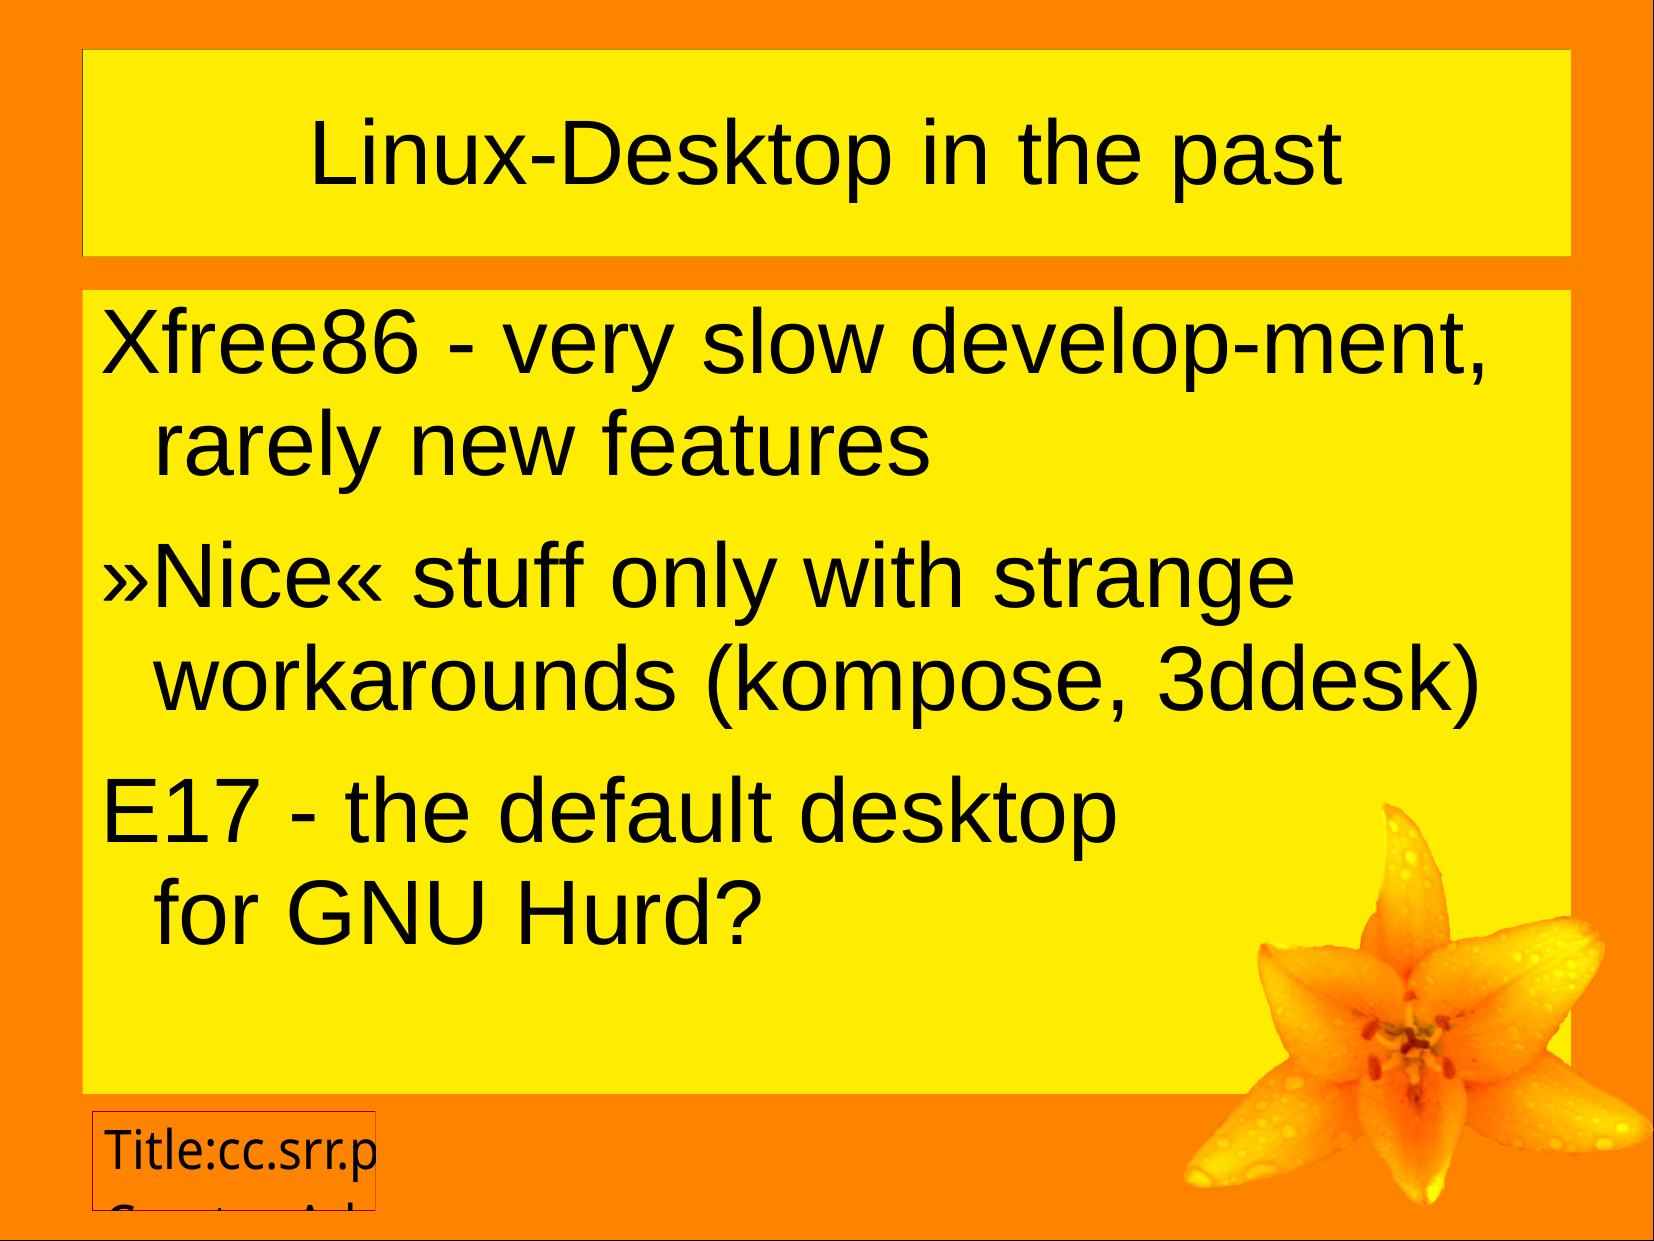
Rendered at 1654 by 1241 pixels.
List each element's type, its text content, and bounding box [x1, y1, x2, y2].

picture [1181, 767, 1654, 1241]
title Linux-Desktop in the past [82, 49, 1571, 257]
text_box [0, 0, 1654, 1241]
list Xfree86 - very slow develop-ment, rarely new features »Nice« stuff only with strange workarounds (kompose, 3ddesk) E17 - the default desktop for GNU Hurd? [82, 290, 1571, 1094]
picture [88, 1108, 376, 1211]
